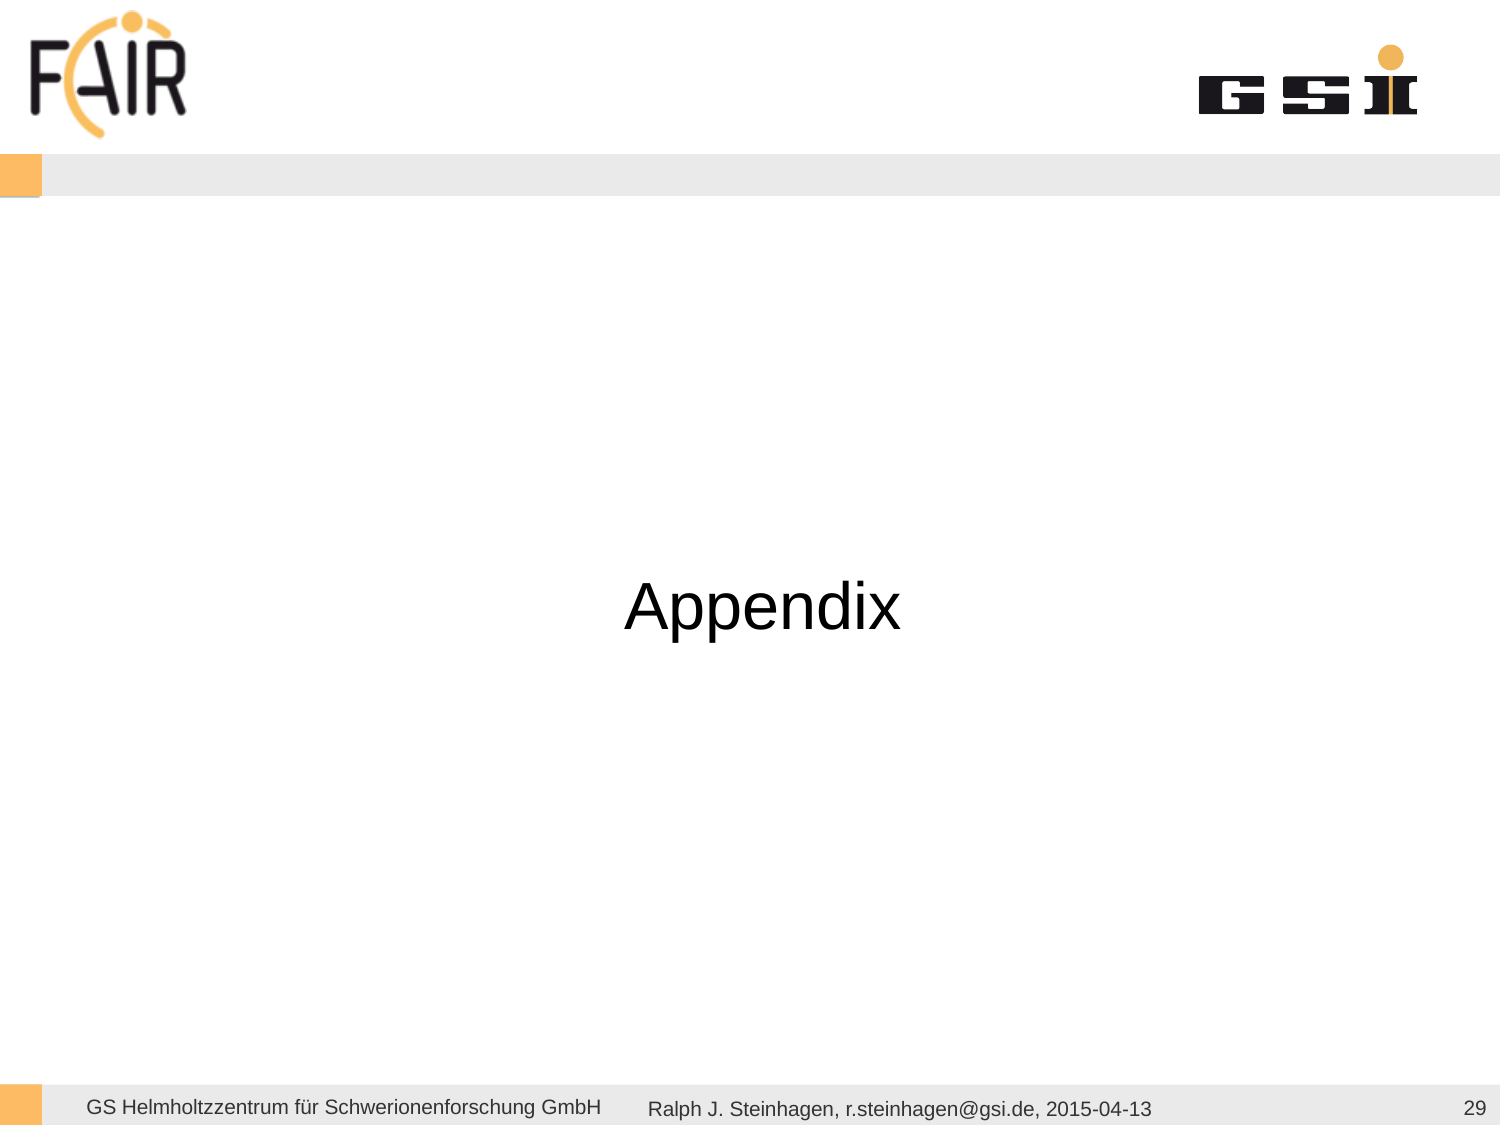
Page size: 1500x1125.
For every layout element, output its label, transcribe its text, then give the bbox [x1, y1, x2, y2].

subtitle Appendix [317, 314, 1209, 898]
picture [1197, 42, 1419, 117]
picture [30, 9, 187, 141]
